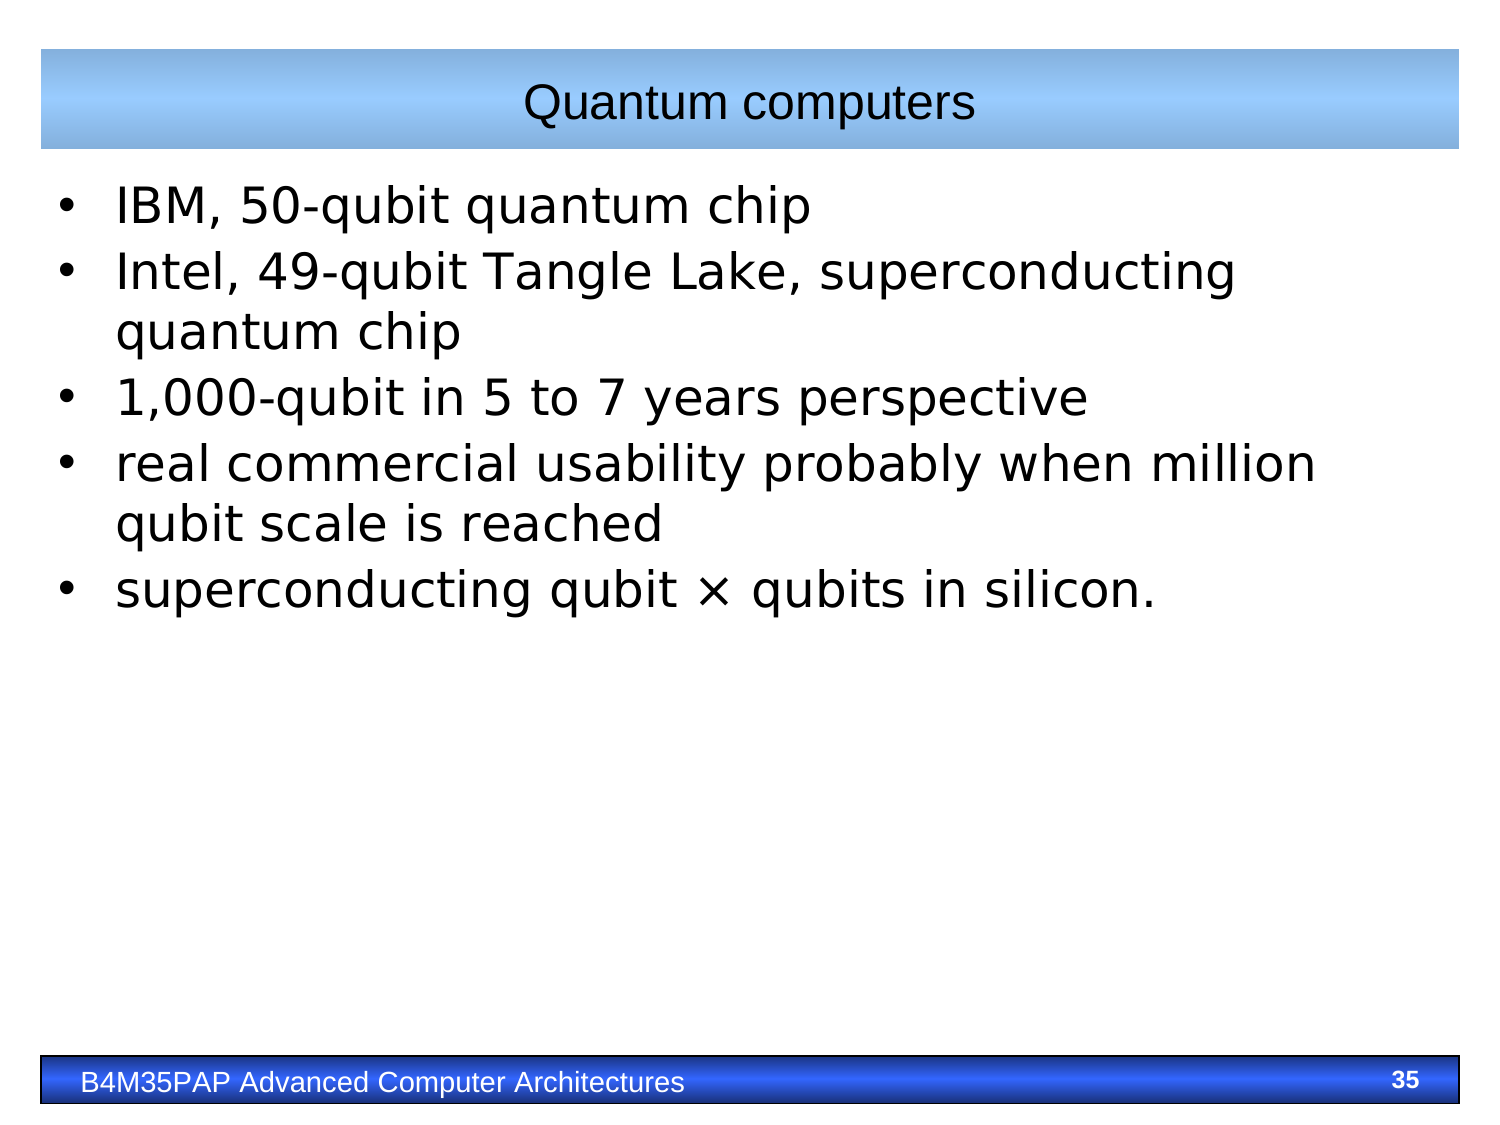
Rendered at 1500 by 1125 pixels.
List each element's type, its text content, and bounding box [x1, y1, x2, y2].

list IBM, 50-qubit quantum chip Intel, 49-qubit Tangle Lake, superconducting quantum chip 1,000-qubit in 5 to 7 years perspective real commercial usability probably when million qubit scale is reached superconducting qubit × qubits in silicon. [44, 166, 1458, 1045]
title Quantum computers [41, 49, 1459, 149]
